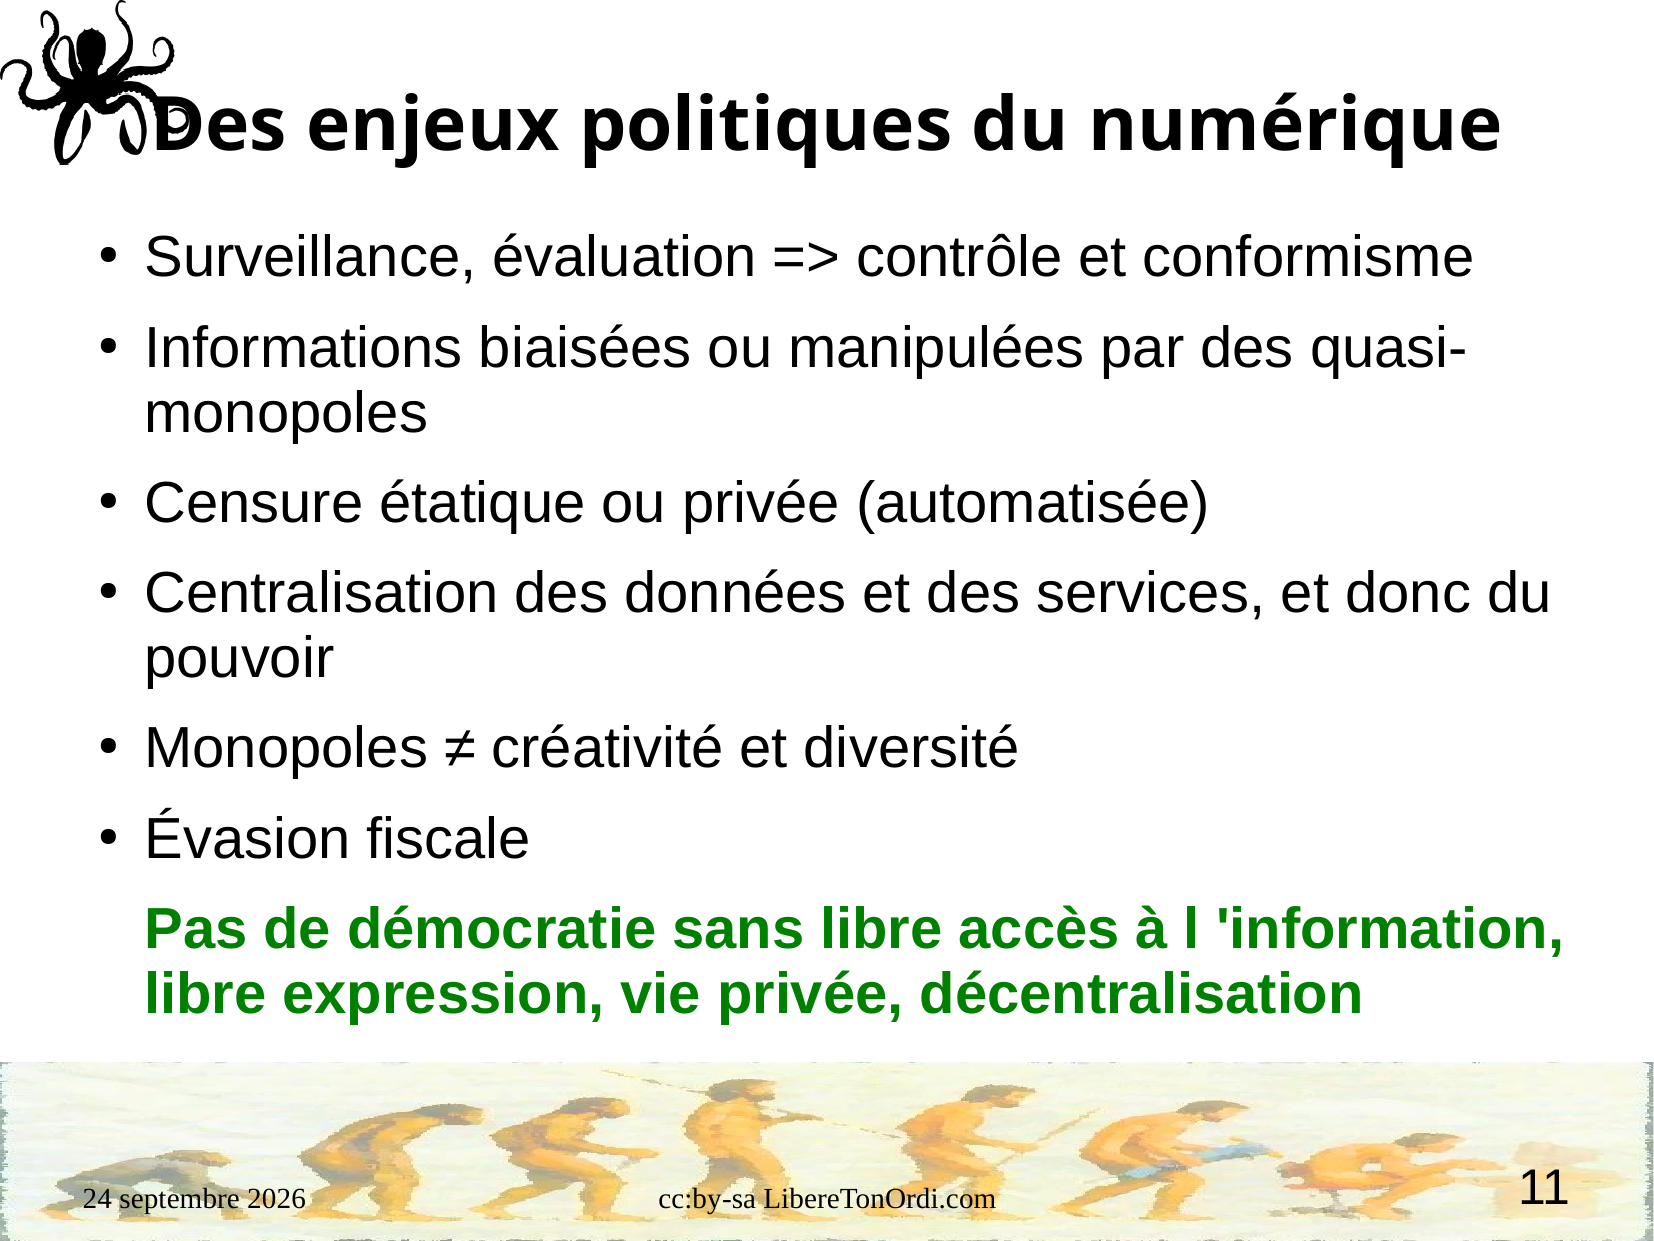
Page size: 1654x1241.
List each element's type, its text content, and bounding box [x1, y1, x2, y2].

picture [0, 1062, 1654, 1241]
picture [0, 0, 189, 165]
list Surveillance, évaluation => contrôle et conformisme Informations biaisées ou manipulées par des quasi-monopoles Censure étatique ou privée (automatisée) Centralisation des données et des services, et donc du pouvoir Monopoles ≠ créativité et diversité Évasion fiscale Pas de démocratie sans libre accès à l 'information, libre expression, vie privée, décentralisation [82, 224, 1571, 1063]
title Des enjeux politiques du numérique [82, 47, 1571, 196]
